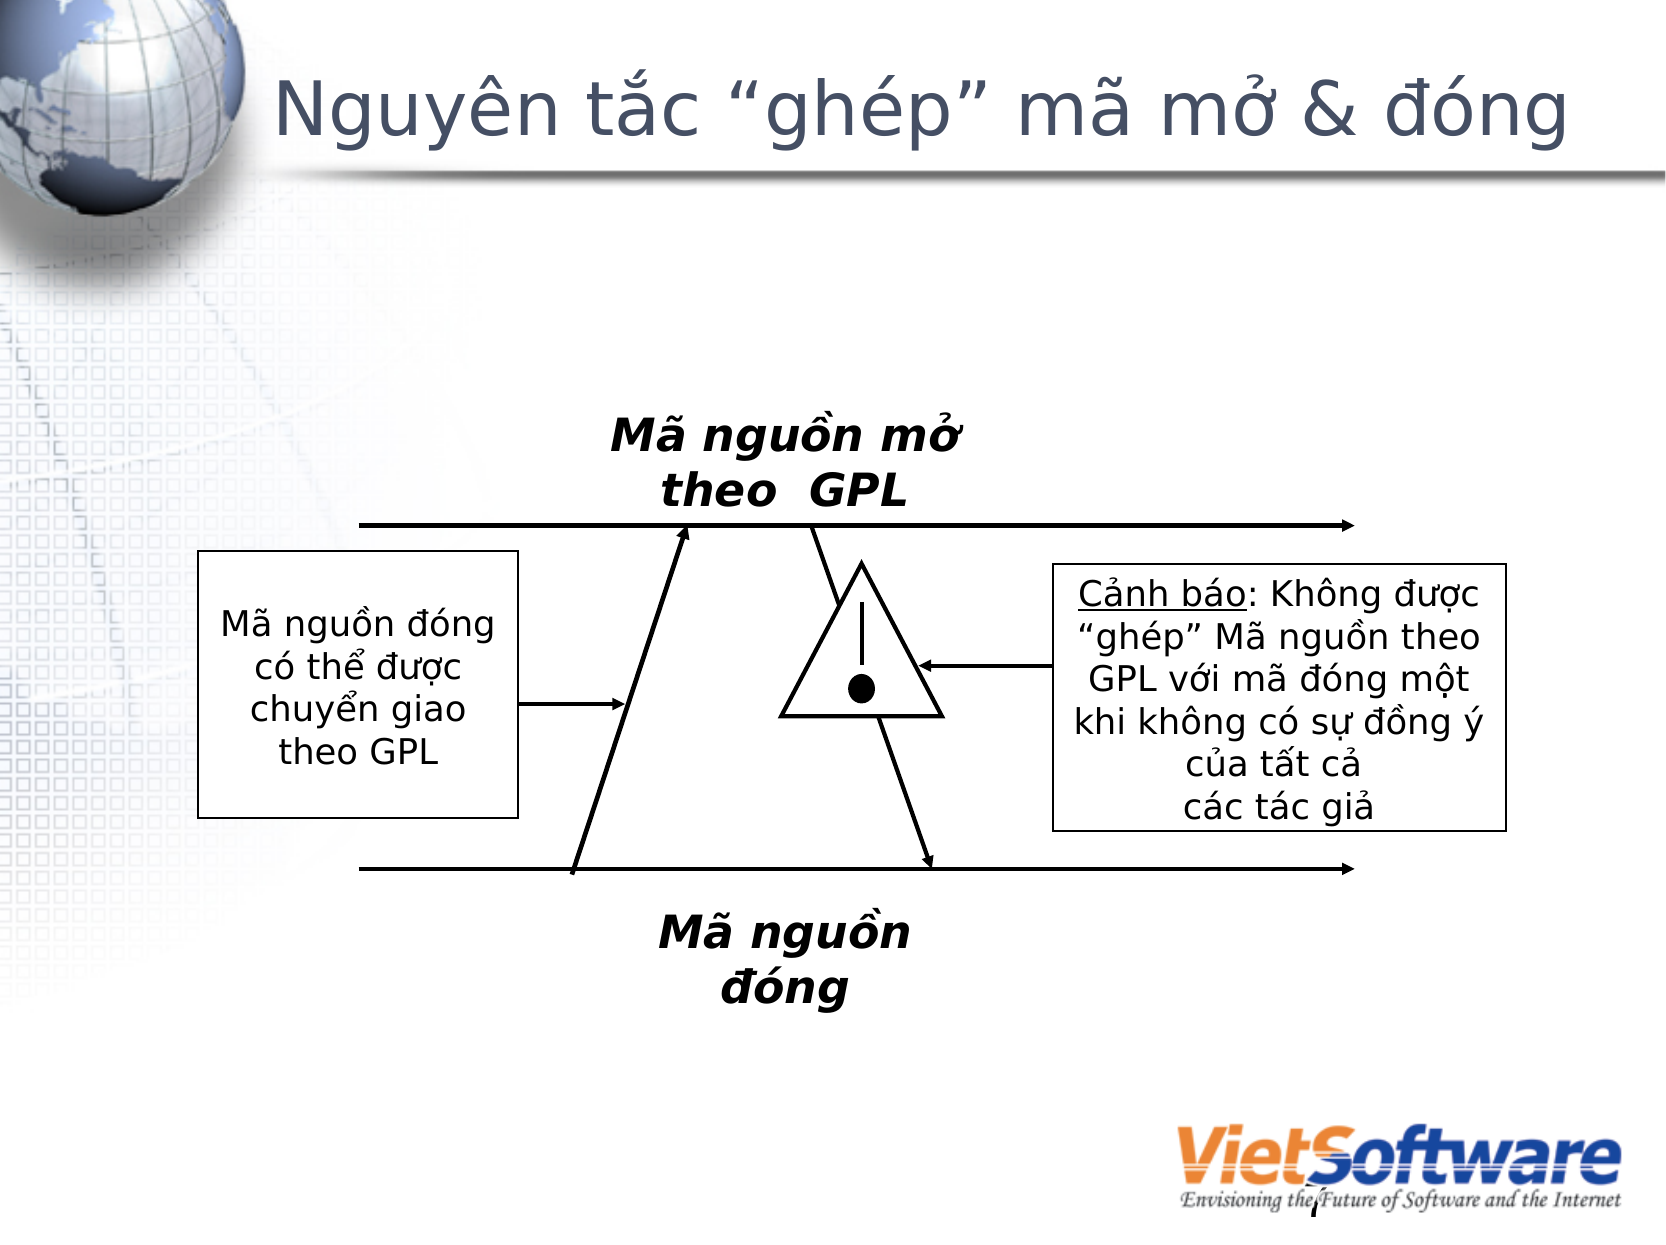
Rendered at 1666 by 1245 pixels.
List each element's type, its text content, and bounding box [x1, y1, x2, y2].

text_box Mã nguồn mở theo GPL [545, 398, 1026, 490]
text_box Mã nguồn đóng [571, 894, 999, 1010]
text_box Mã nguồn đóng có thể được chuyển giao theo GPL [198, 550, 519, 819]
picture [0, 0, 1666, 1245]
text_box Cảnh báo: Không được “ghép” Mã nguồn theo GPL với mã đóng một khi không có sự đồng ý của tất cả các tác giả [1052, 563, 1506, 831]
title Nguyên tắc “ghép” mã mở & đóng [195, 0, 1651, 214]
text_box [781, 563, 942, 717]
